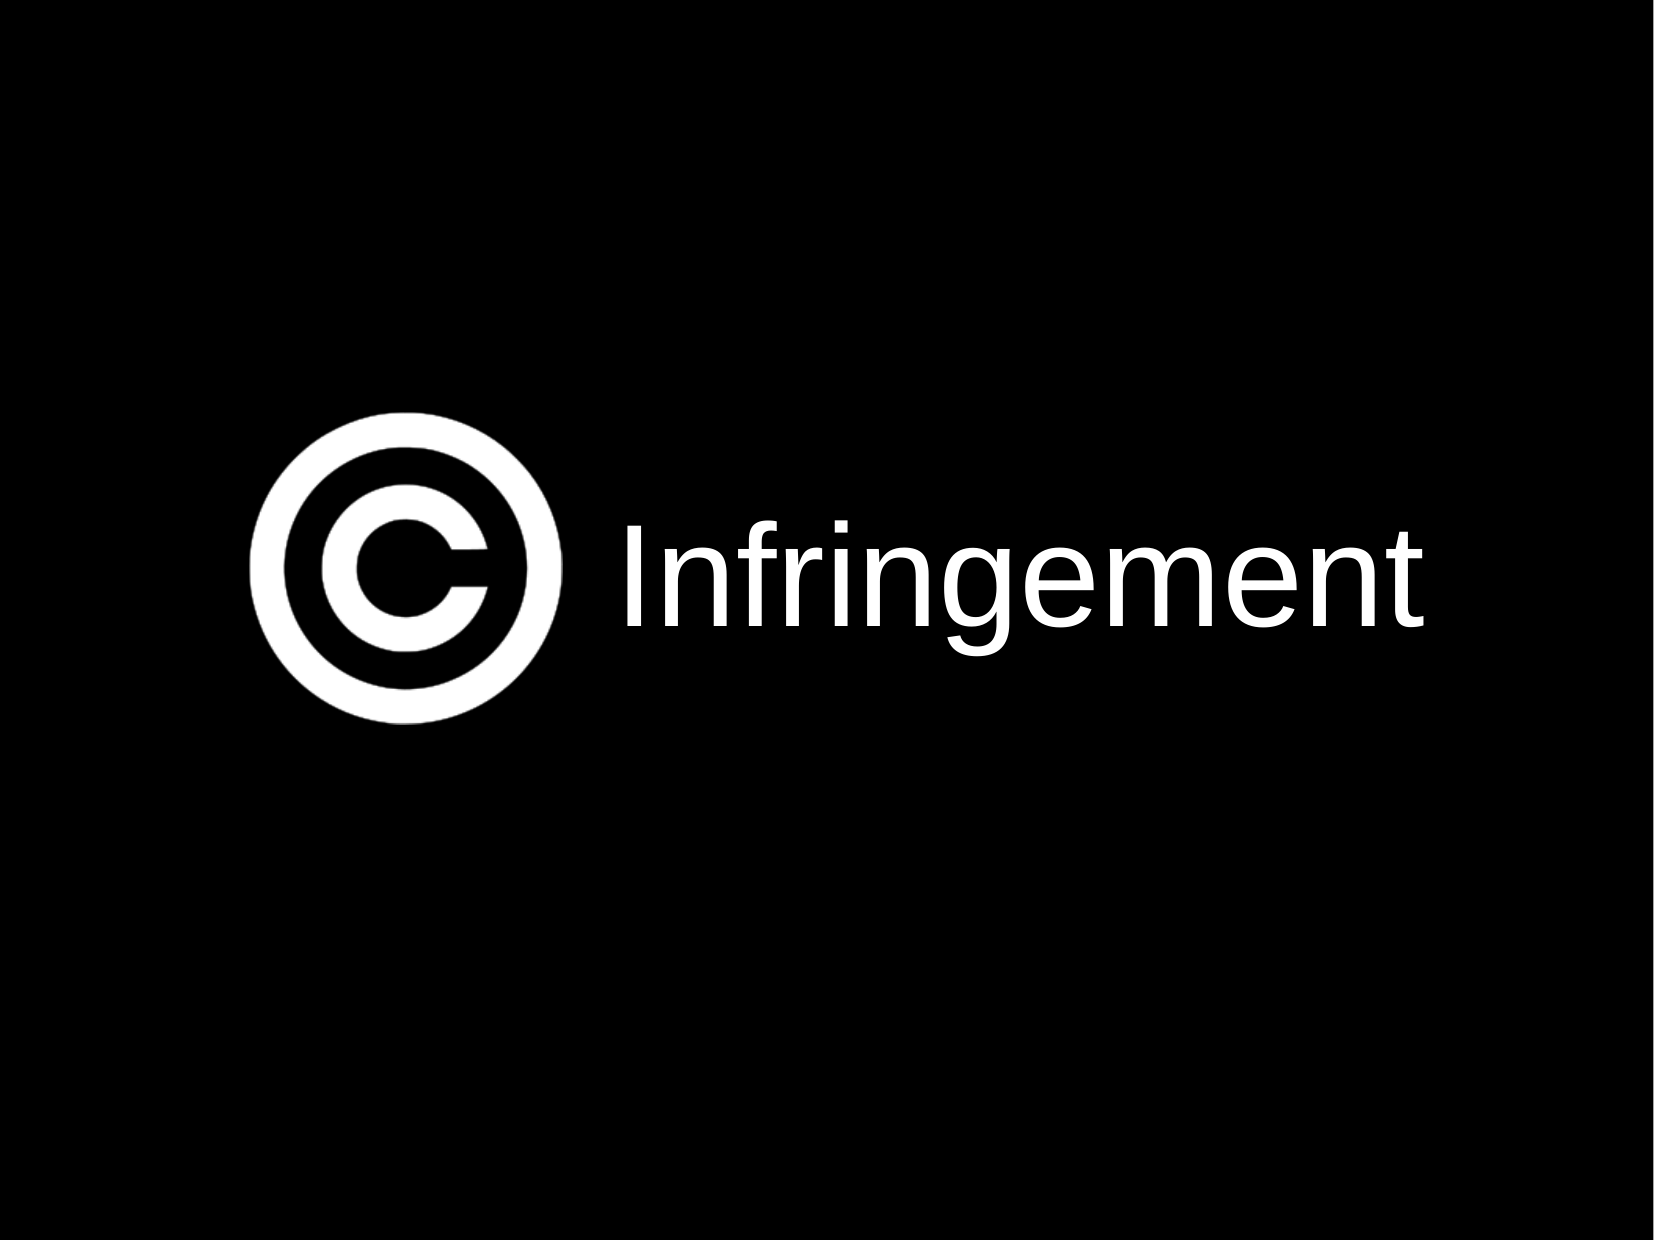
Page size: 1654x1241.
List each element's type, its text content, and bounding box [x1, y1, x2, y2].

picture [249, 412, 563, 725]
text_box Infringement [600, 487, 1440, 666]
